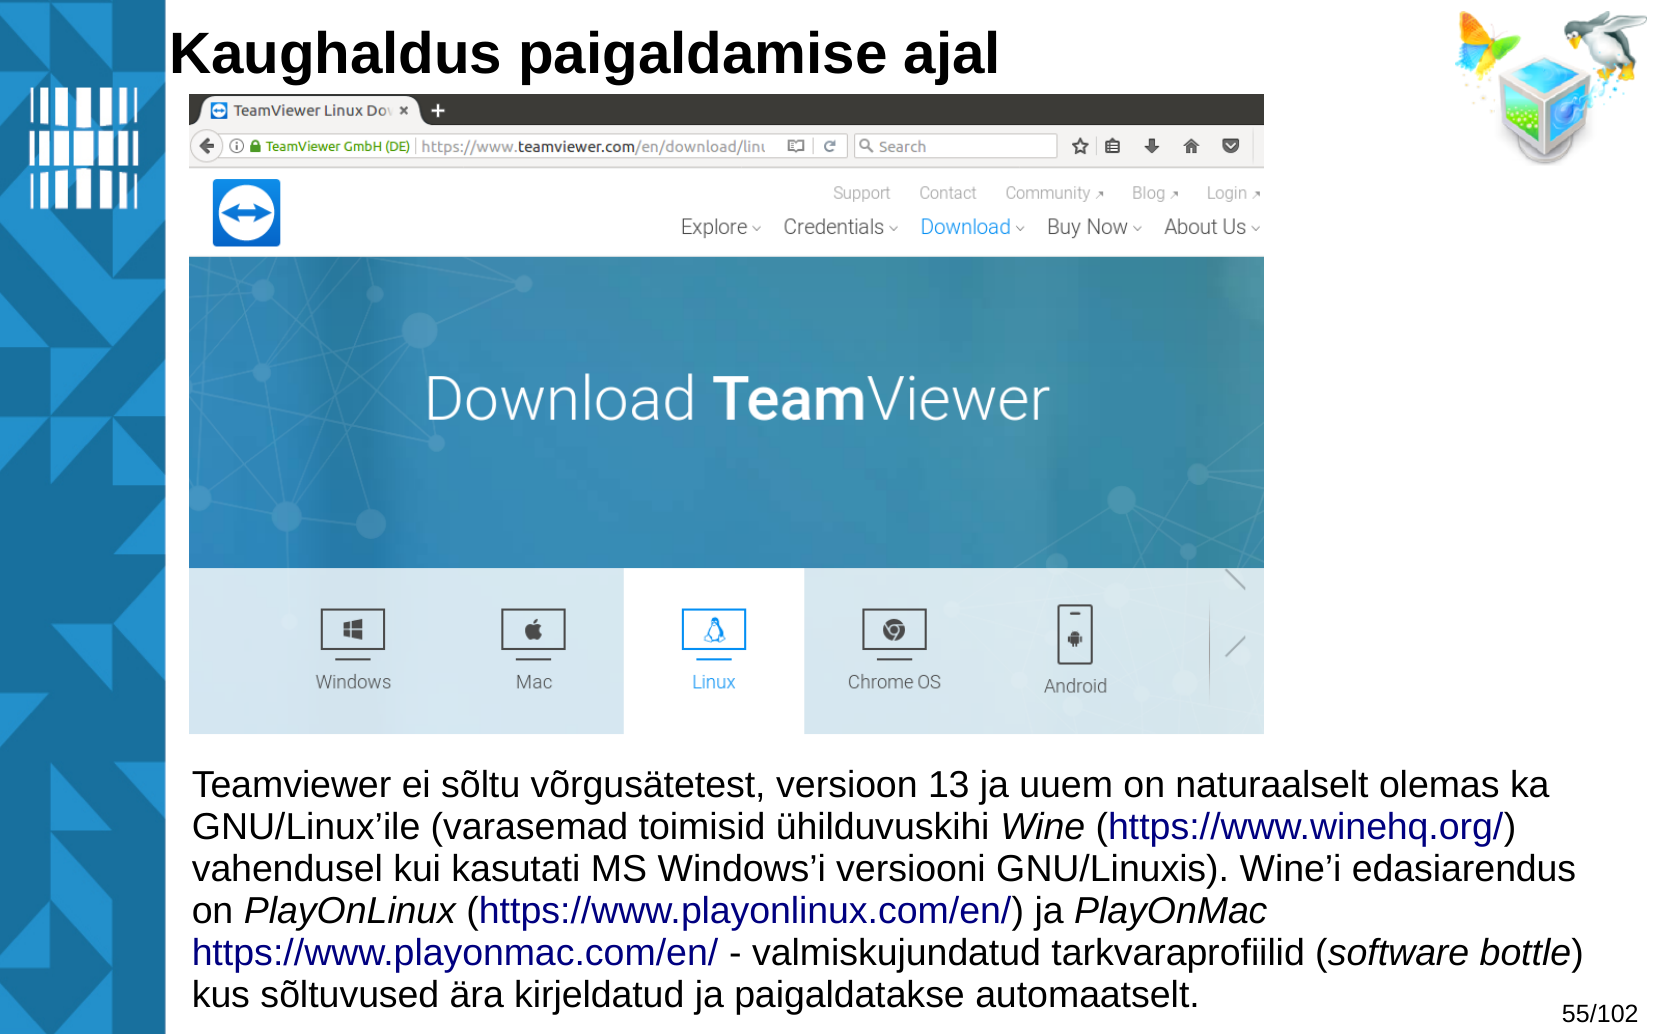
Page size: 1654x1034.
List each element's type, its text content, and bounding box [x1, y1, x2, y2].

text_box Teamviewer ei sõltu võrgusätetest, versioon 13 ja uuem on naturaalselt olemas ka GNU/Linux’ile (varasemad toimisid ühilduvuskihi Wine (https://www.winehq.org/) vahendusel kui kasutati MS Windows’i versiooni GNU/Linuxis). Wine’i edasiarendus on PlayOnLinux (https://www.playonlinux.com/en/) ja PlayOnMac https://www.playonmac.com/en/ - valmiskujundatud tarkvaraprofiilid (software bottle) kus sõltuvused ära kirjeldatud ja paigaldatakse automaatselt. [177, 755, 1613, 1023]
picture [1452, 7, 1653, 166]
title Kaughaldus paigaldamise ajal [169, 11, 1571, 95]
picture [189, 94, 1264, 755]
